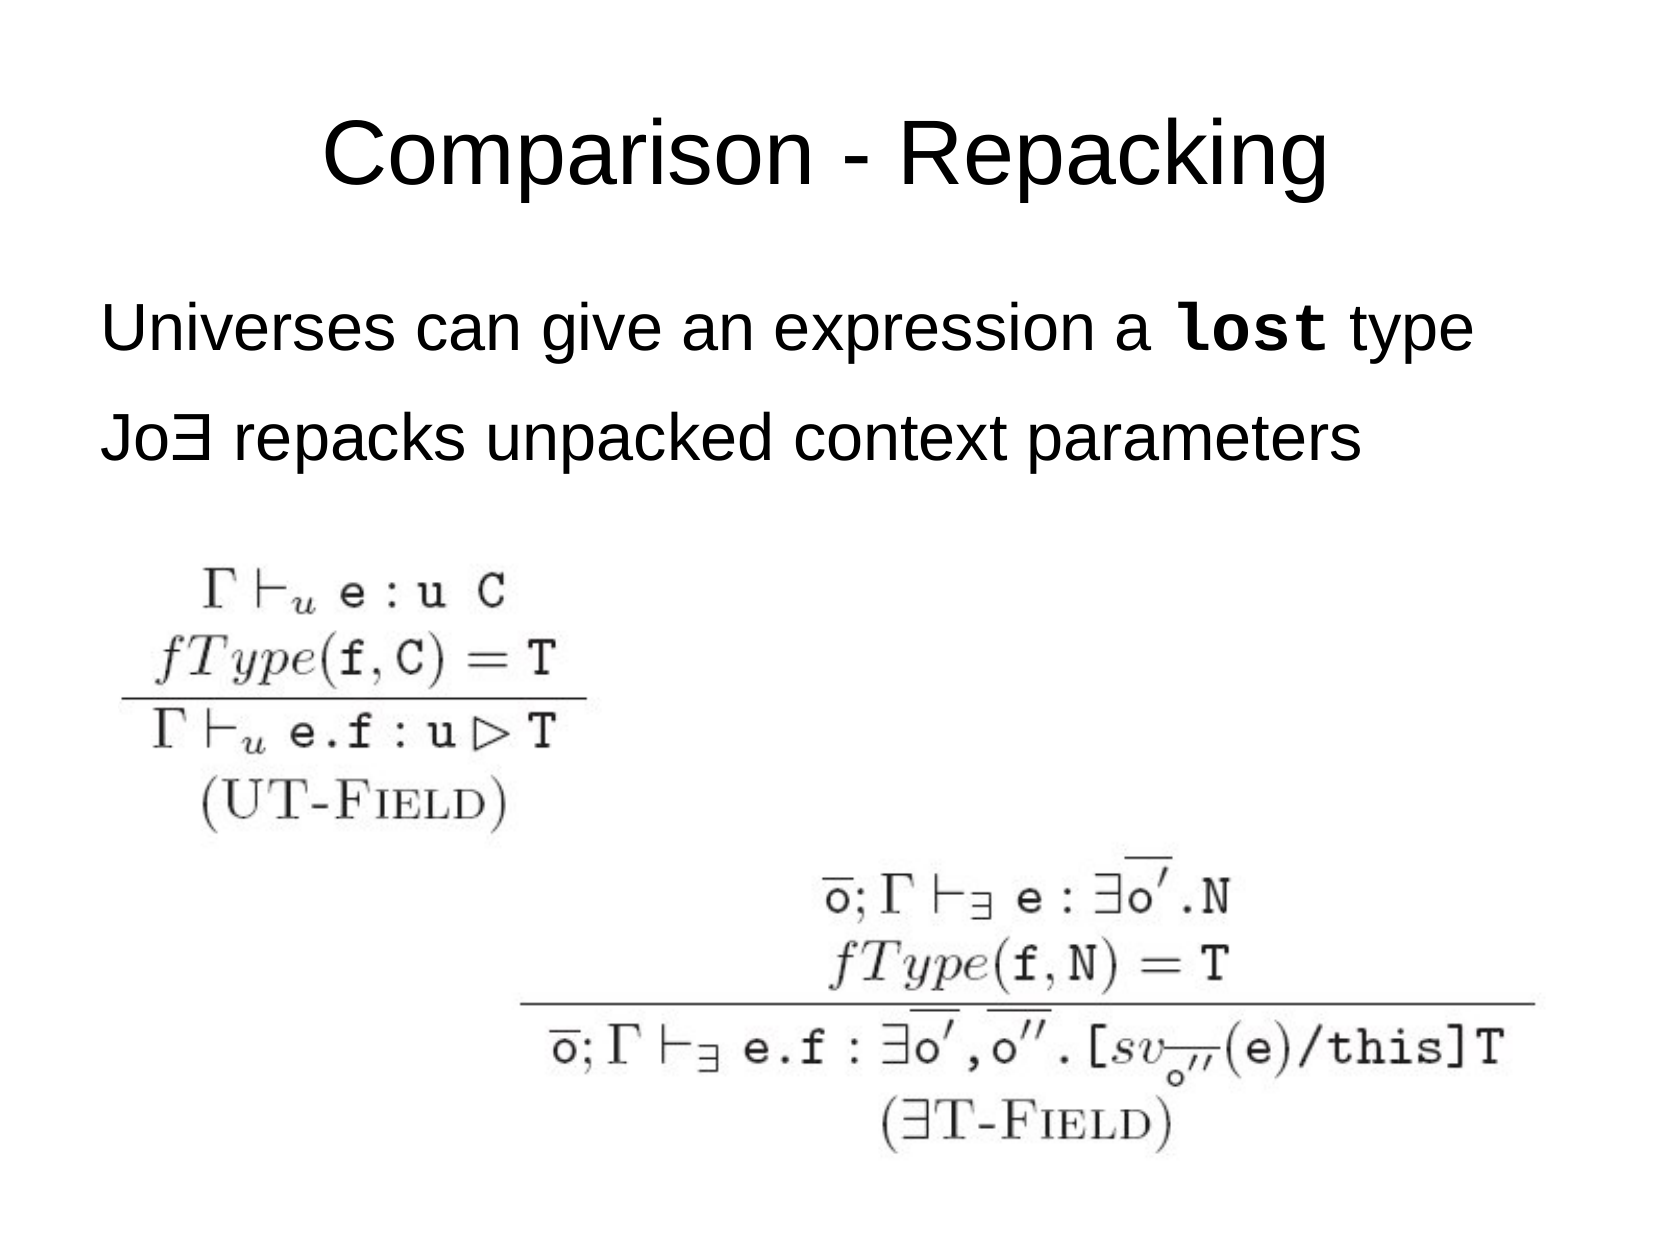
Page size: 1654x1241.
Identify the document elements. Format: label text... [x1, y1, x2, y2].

list Universes can give an expression a lost type JoƎ repacks unpacked context parameters [82, 290, 1571, 1094]
picture [118, 531, 1571, 1179]
title Comparison - Repacking [82, 56, 1571, 250]
